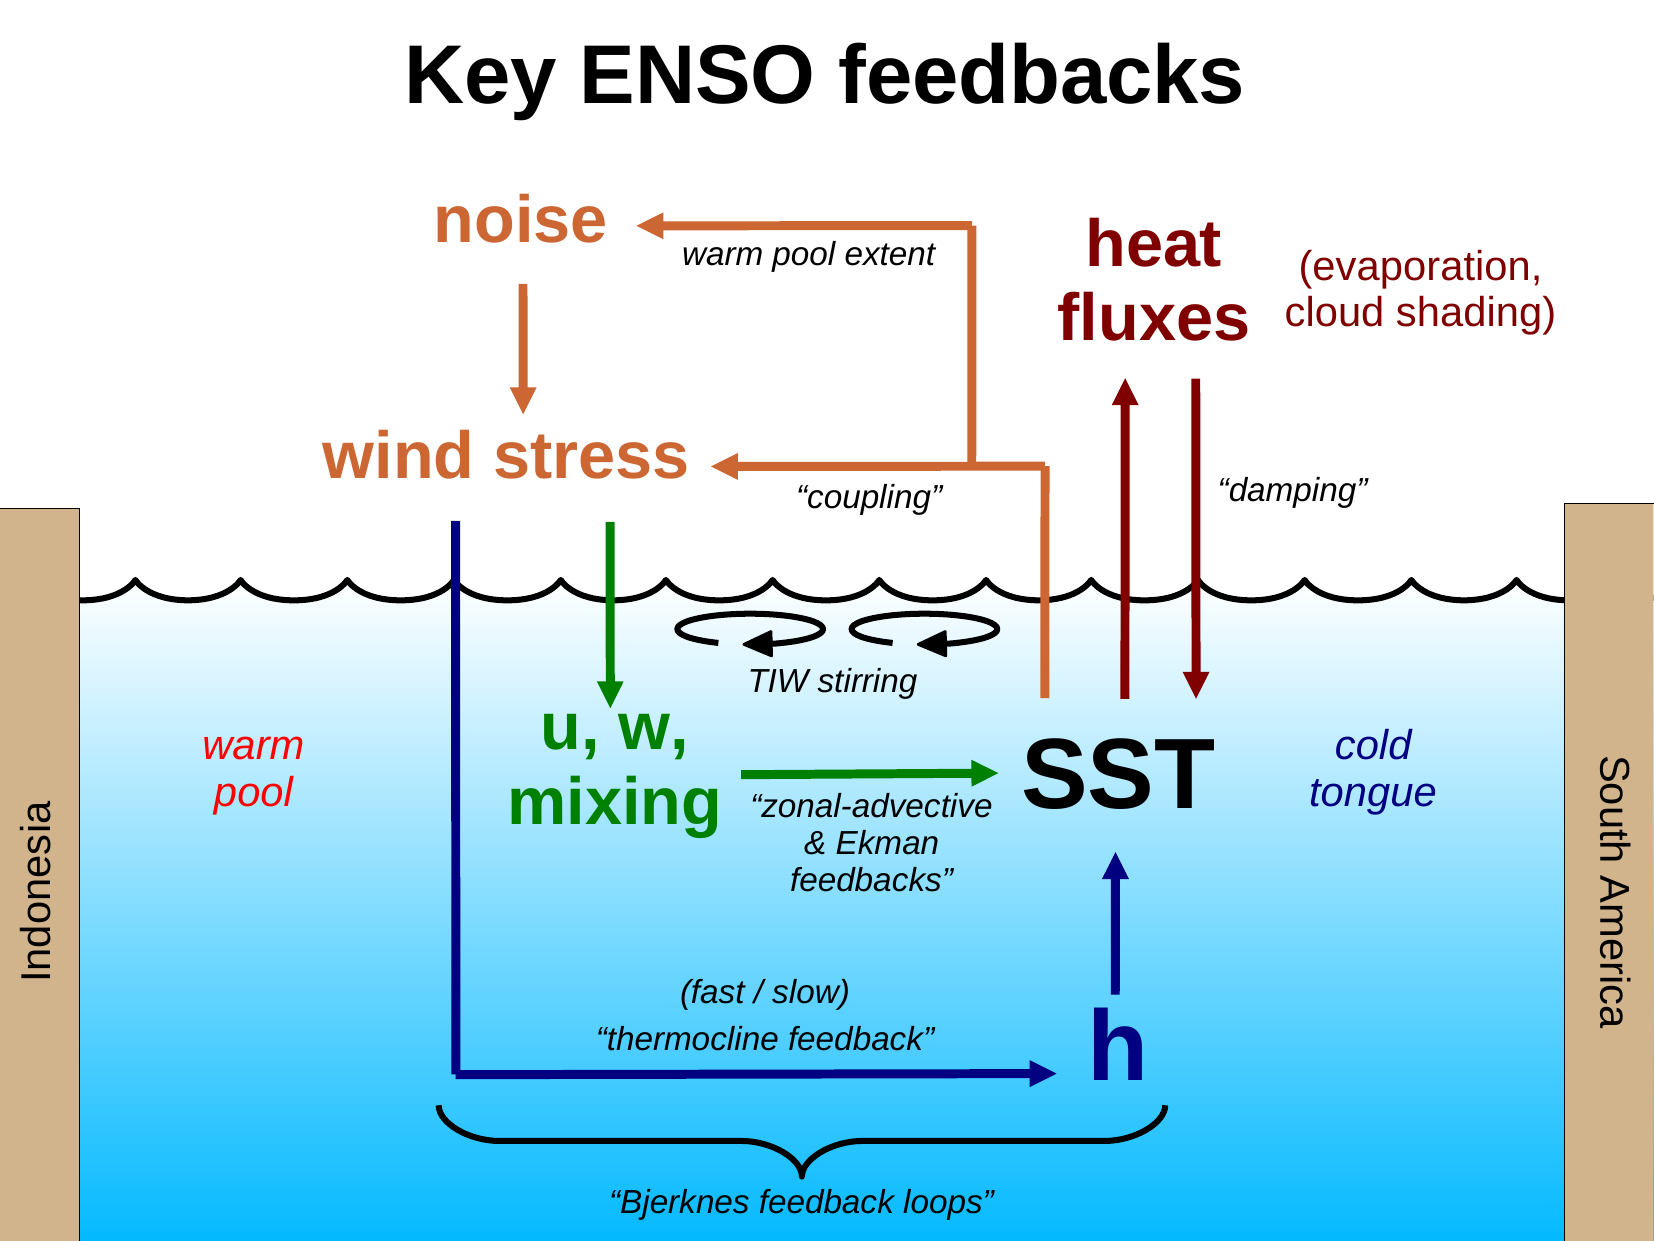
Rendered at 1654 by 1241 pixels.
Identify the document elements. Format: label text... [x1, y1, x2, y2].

text_box SST [1021, 708, 1216, 829]
text_box cold tongue [1265, 715, 1481, 813]
text_box u, w, mixing [507, 690, 723, 840]
text_box [0, 503, 1654, 1241]
text_box “Bjerknes feedback loops” [609, 1184, 995, 1222]
text_box heat fluxes [1057, 206, 1251, 356]
text_box warm pool [146, 715, 361, 813]
text_box TIW stirring [747, 663, 918, 701]
text_box h [1087, 991, 1149, 1104]
text_box Indonesia [13, 801, 60, 983]
text_box “zonal-advective & Ekman feedbacks” [750, 787, 994, 900]
text_box warm pool extent [682, 235, 936, 274]
text_box Key ENSO feedbacks [37, 29, 1613, 123]
text_box “coupling” [796, 479, 943, 517]
text_box wind stress [322, 418, 690, 494]
text_box (fast / slow) [679, 973, 851, 1012]
text_box (evaporation, cloud shading) [1284, 243, 1557, 337]
text_box noise [433, 183, 608, 258]
text_box “thermocline feedback” [595, 1021, 935, 1059]
text_box South America [1590, 755, 1638, 1030]
text_box warm pool [219, 786, 231, 804]
text_box “damping” [1217, 471, 1368, 509]
